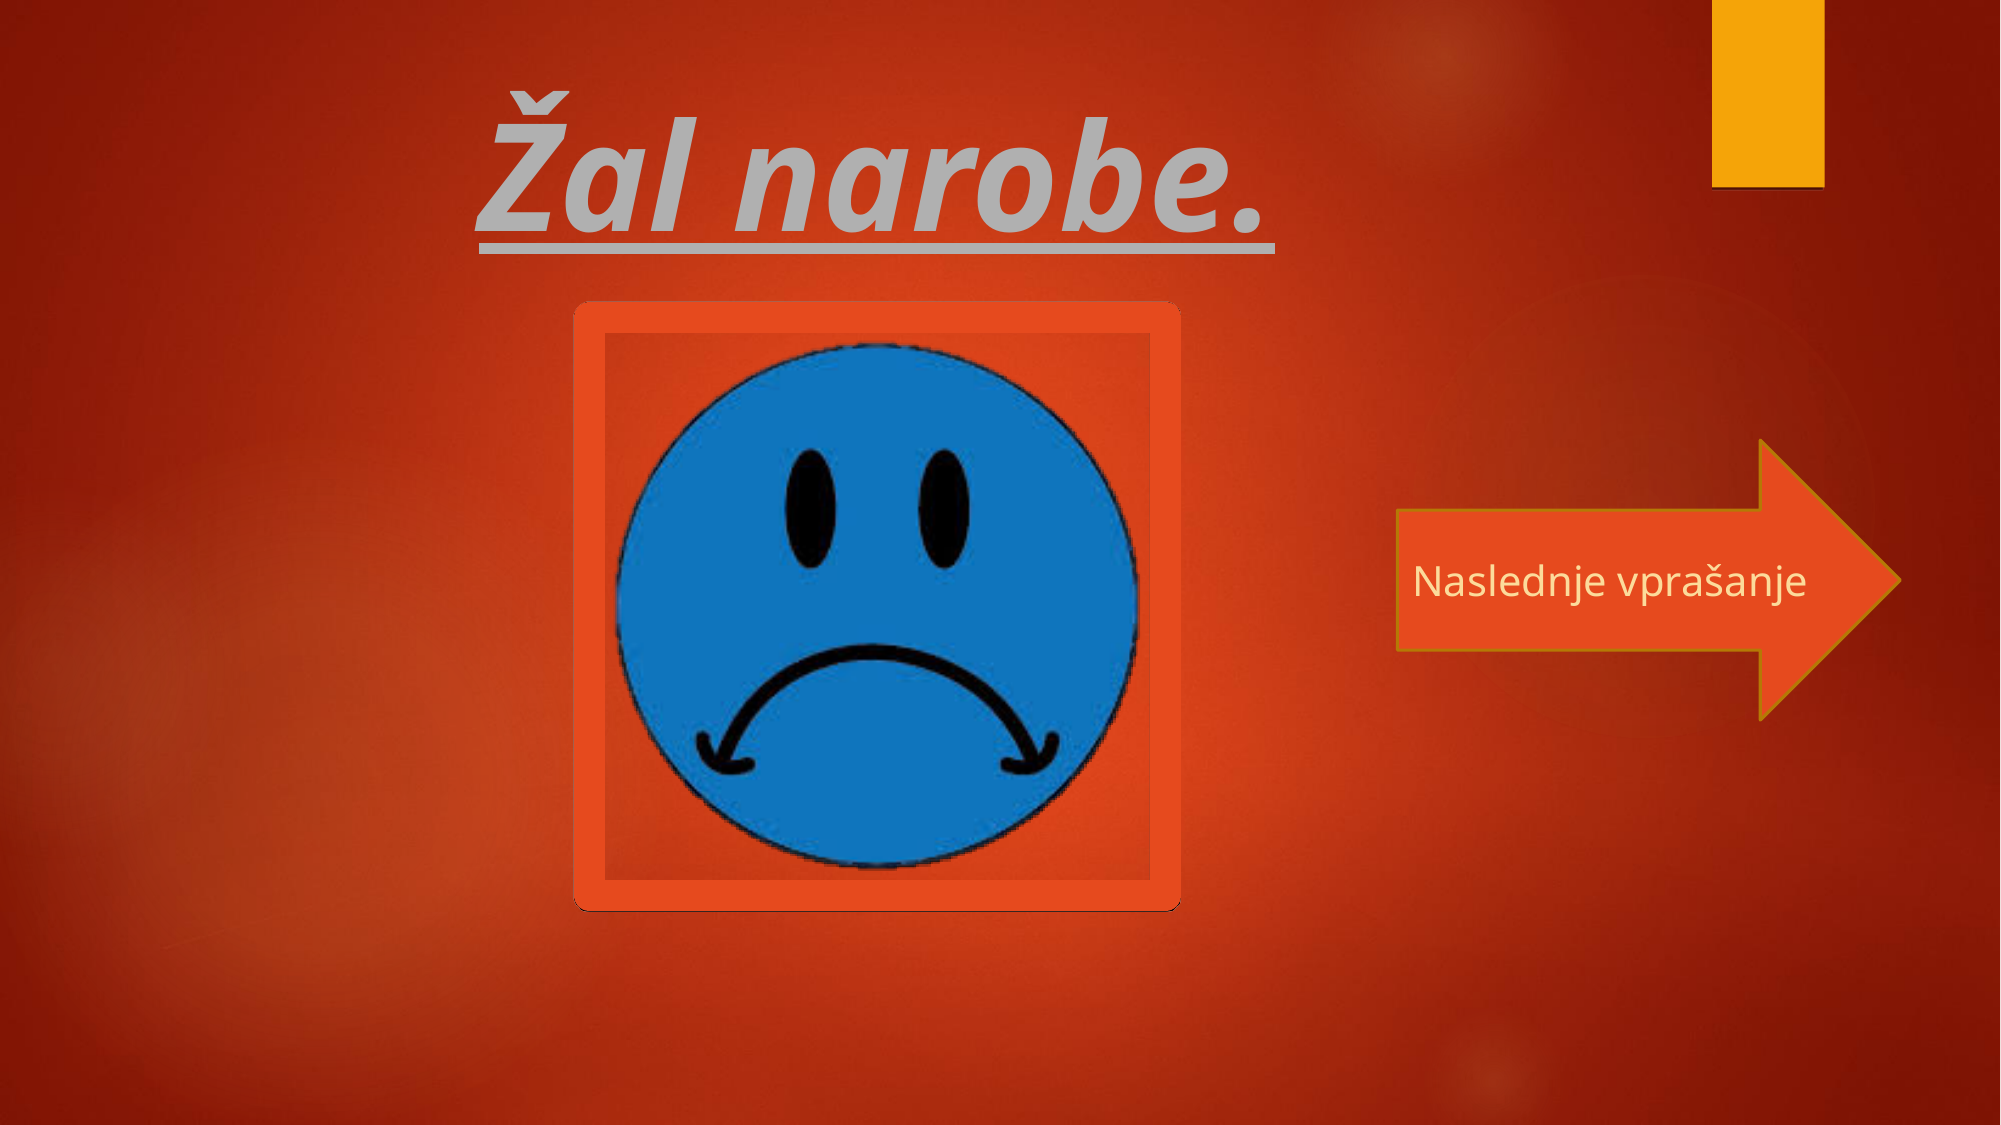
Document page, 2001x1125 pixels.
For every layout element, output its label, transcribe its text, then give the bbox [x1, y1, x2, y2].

picture [0, 0, 2001, 1125]
title Žal narobe. [106, 74, 1649, 304]
text_box Naslednje vprašanje [1397, 547, 1868, 612]
text_box [1397, 440, 1901, 721]
